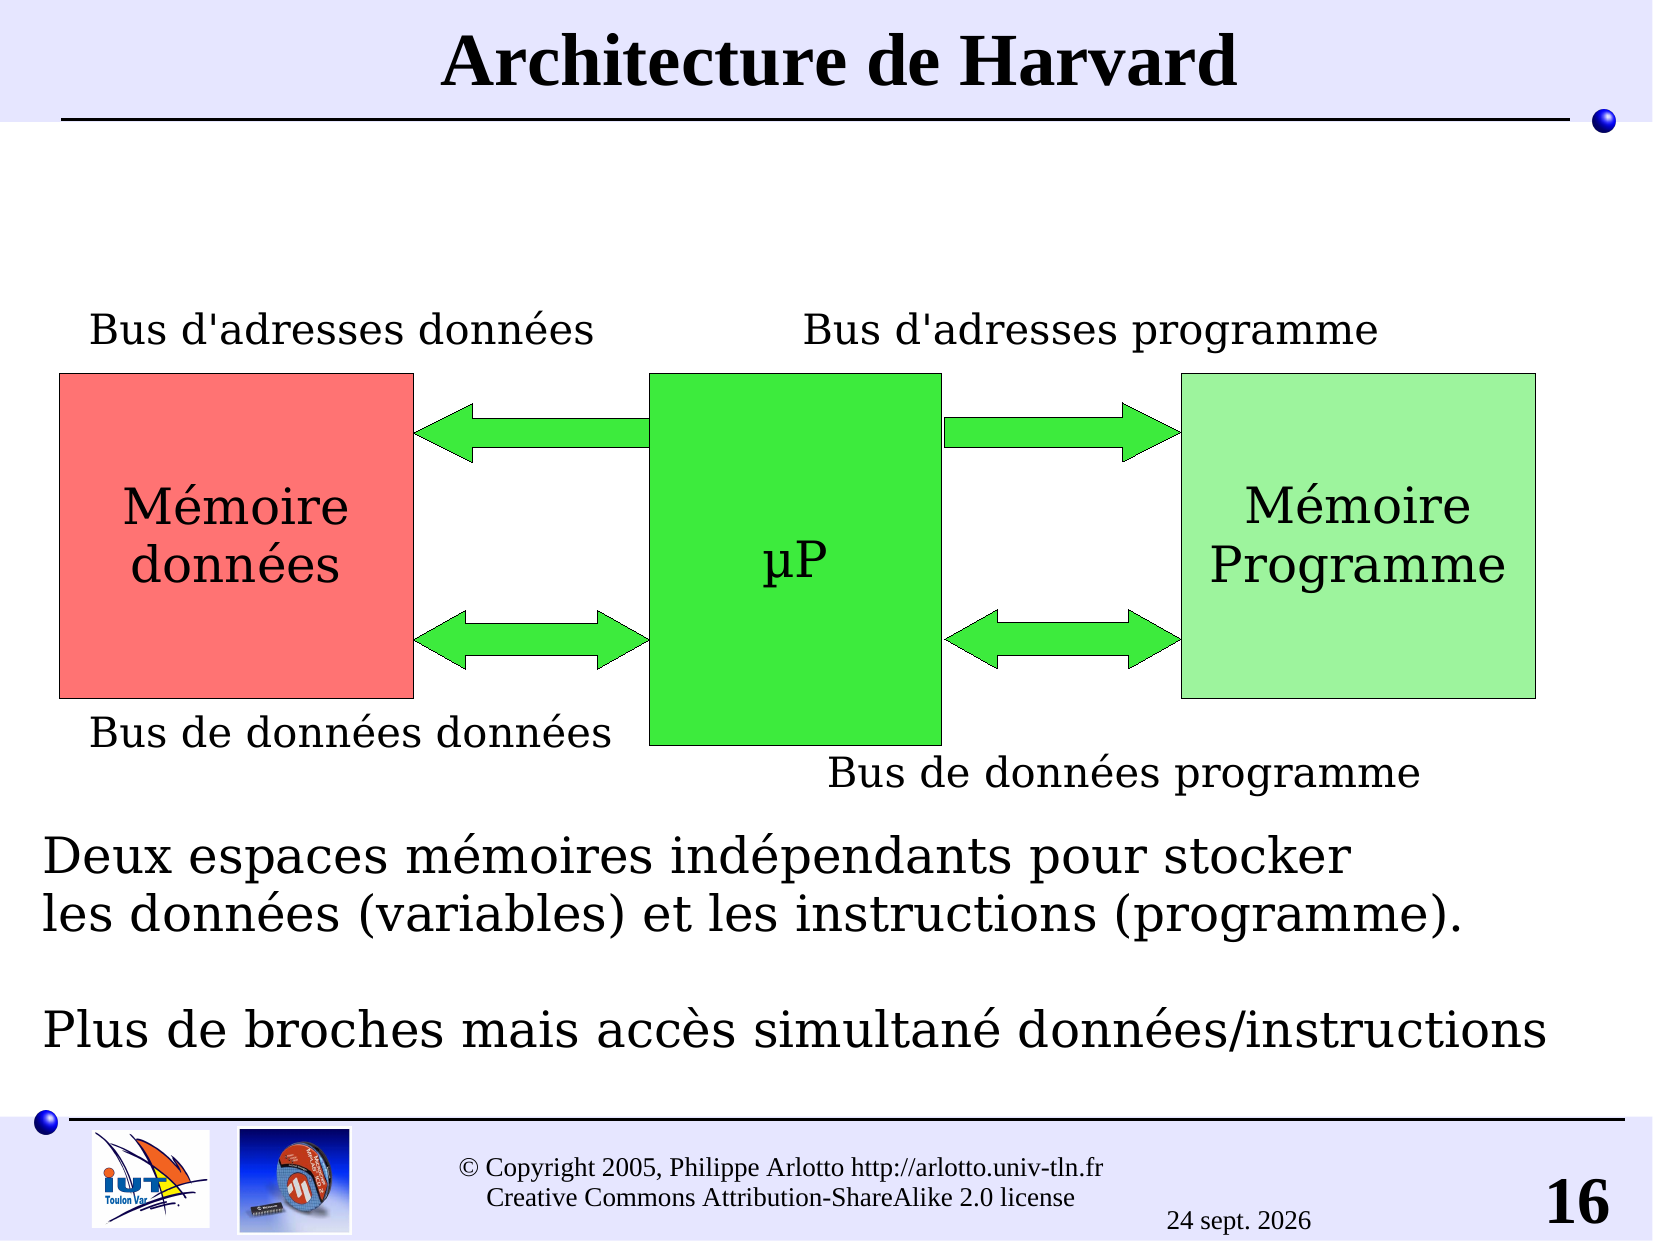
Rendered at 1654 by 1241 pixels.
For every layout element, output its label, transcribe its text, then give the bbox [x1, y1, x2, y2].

text_box [944, 402, 1182, 462]
text_box Deux espaces mémoires indépendants pour stocker les données (variables) et les instructions (programme). Plus de broches mais accès simultané données/instructions [42, 826, 1565, 1060]
title Architecture de Harvard [95, 11, 1585, 110]
text_box [413, 610, 650, 670]
text_box Mémoire Programme [1181, 373, 1536, 699]
text_box Mémoire données [59, 373, 414, 699]
text_box Bus de données programme [826, 748, 1477, 798]
text_box Bus de données données [88, 708, 975, 758]
text_box [944, 609, 1182, 669]
picture [237, 1126, 352, 1235]
text_box [413, 403, 650, 463]
text_box Bus d'adresses données [88, 305, 645, 355]
text_box Bus d'adresses programme [802, 305, 1380, 355]
text_box µP [649, 373, 942, 708]
